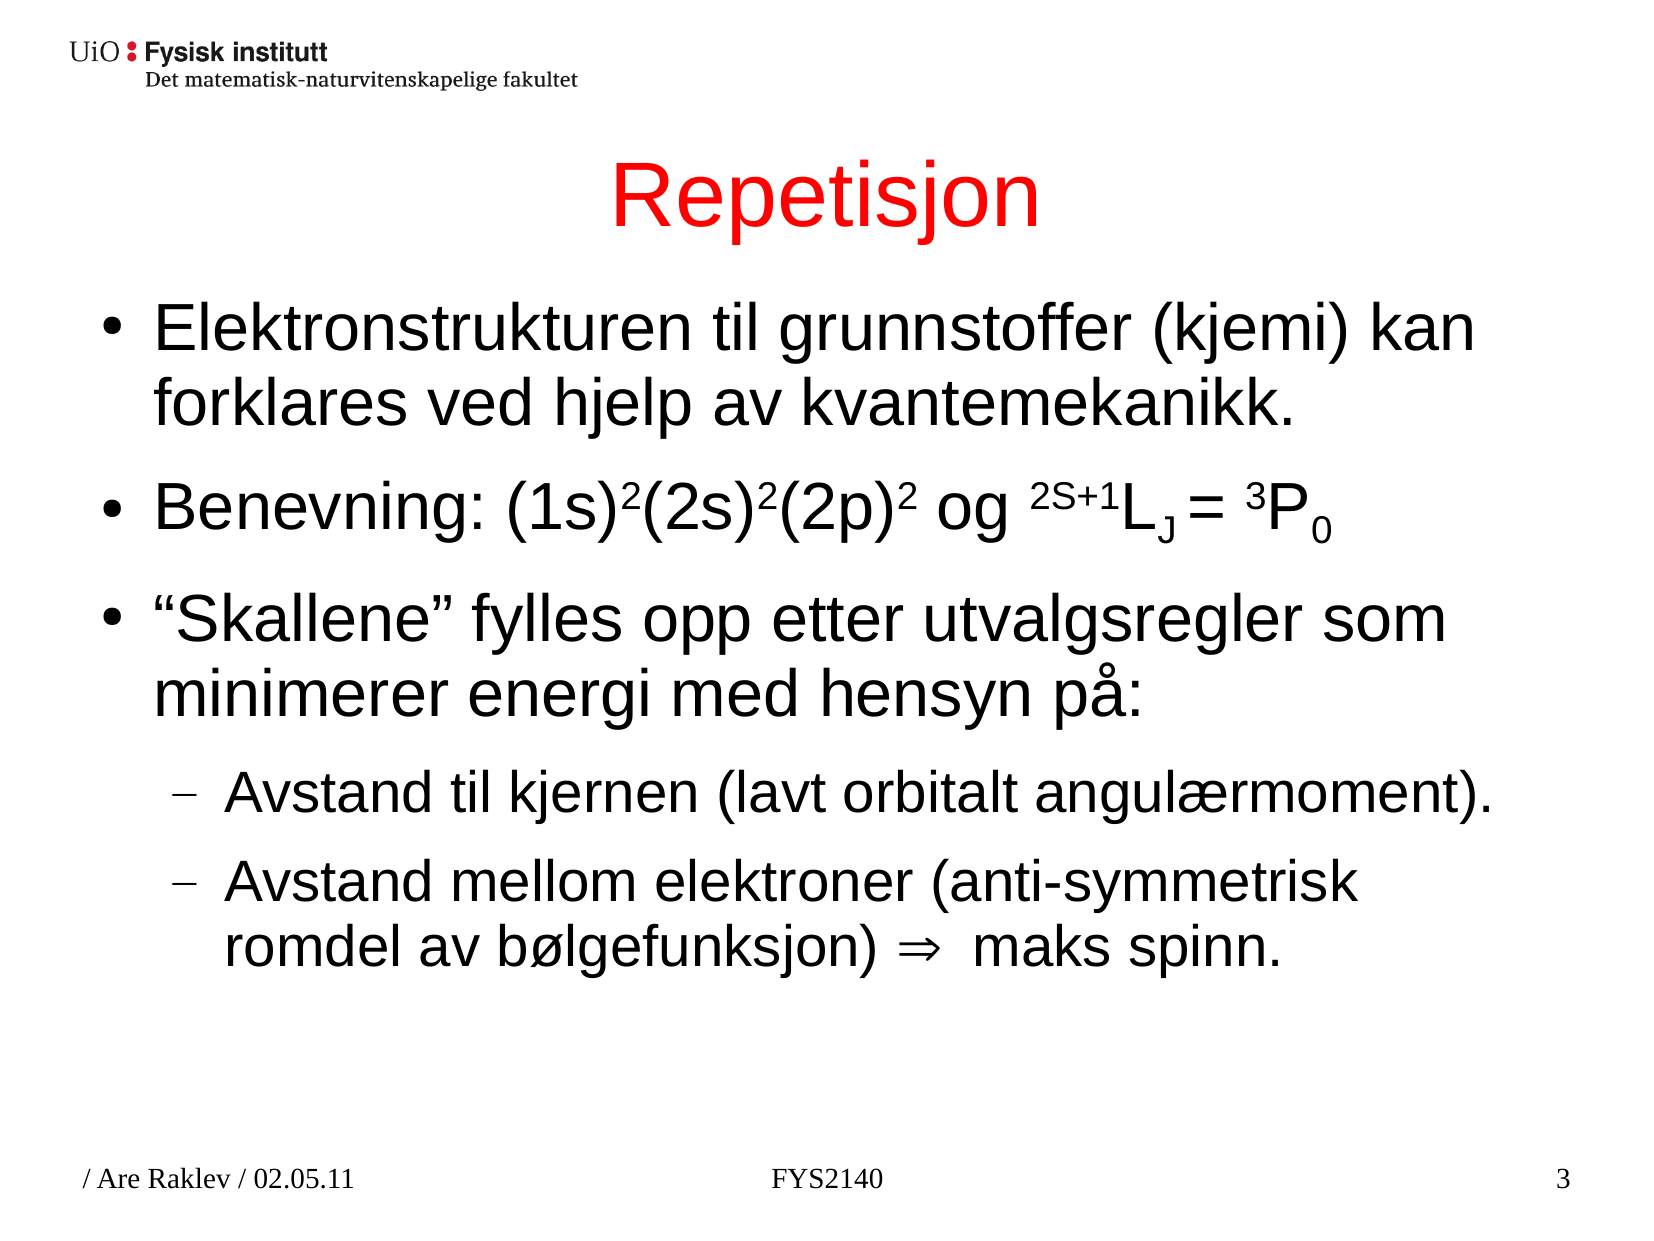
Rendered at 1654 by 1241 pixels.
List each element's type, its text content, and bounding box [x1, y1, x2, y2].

title Repetisjon [82, 90, 1571, 298]
list Elektronstrukturen til grunnstoffer (kjemi) kan forklares ved hjelp av kvantemekanikk. Benevning: (1s)2(2s)2(2p)2 og 2S+1LJ = 3P0 “Skallene” fylles opp etter utvalgsregler som minimerer energi med hensyn på: Avstand til kjernen (lavt orbitalt angulærmoment). Avstand mellom elektroner (anti-symmetrisk romdel av bølgefunksjon) ⇒ maks spinn. [82, 290, 1538, 1094]
picture [68, 37, 581, 93]
